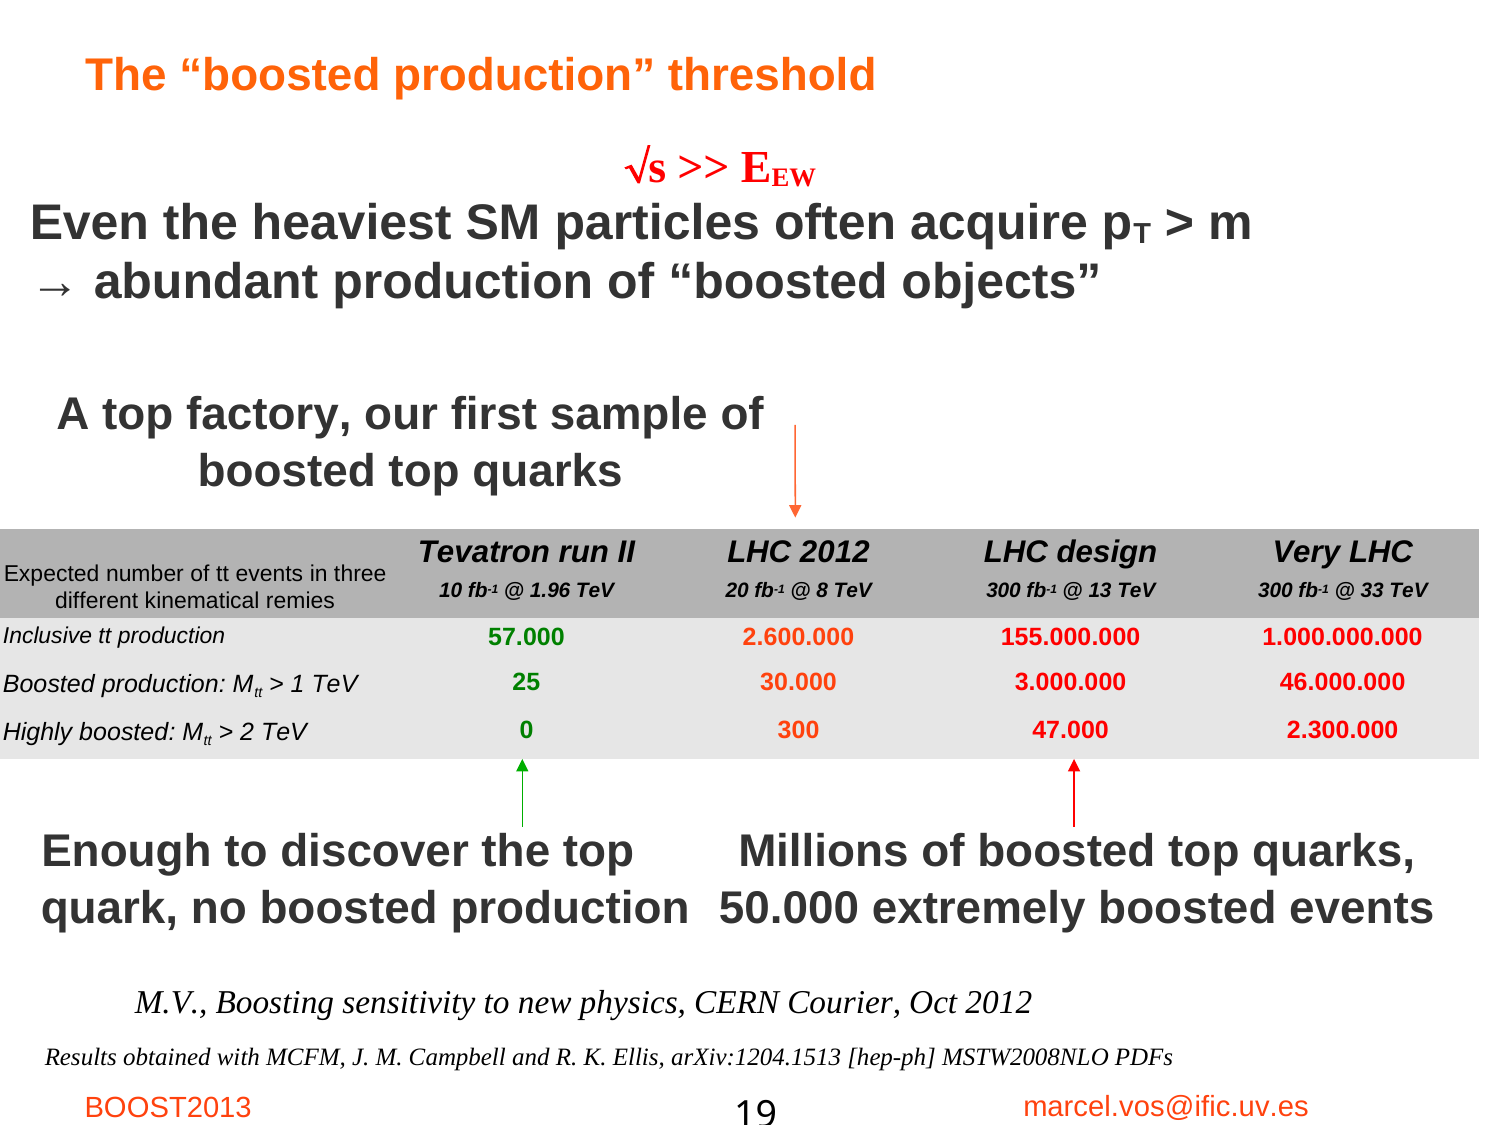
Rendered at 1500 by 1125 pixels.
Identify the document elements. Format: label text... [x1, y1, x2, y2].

table_cell 47.000 [935, 711, 1207, 759]
table_header Tevatron run II 10 fb-1 @ 1.96 TeV [391, 529, 663, 618]
table_cell 155.000.000 [935, 618, 1207, 663]
table_cell 30.000 [663, 663, 935, 711]
table_cell 1.000.000.000 [1207, 618, 1479, 663]
text_box Millions of boosted top quarks, 50.000 extremely boosted events [704, 785, 1450, 966]
table_cell 2.600.000 [663, 618, 935, 663]
table_cell 3.000.000 [935, 663, 1207, 711]
table_header Expected number of tt events in three different kinematical remies [0, 529, 391, 618]
table_header LHC 2012 20 fb-1 @ 8 TeV [663, 529, 935, 618]
table_cell 0 [391, 711, 663, 759]
table_cell 25 [391, 663, 663, 711]
table_cell Inclusive tt production [0, 618, 391, 663]
table_cell Highly boosted: Mtt > 2 TeV [0, 711, 391, 759]
text_box A top factory, our first sample of boosted top quarks [42, 393, 778, 529]
subtitle Enough to discover the top quark, no boosted production [0, 785, 704, 966]
table_cell Boosted production: Mtt > 1 TeV [0, 663, 391, 711]
table_cell 57.000 [391, 618, 663, 663]
table_cell 300 [663, 711, 935, 759]
table_header Very LHC 300 fb-1 @ 33 TeV [1207, 529, 1479, 618]
table_header LHC design 300 fb-1 @ 13 TeV [935, 529, 1207, 618]
table_cell 46.000.000 [1207, 663, 1479, 711]
text_box M.V., Boosting sensitivity to new physics, CERN Courier, Oct 2012 [120, 975, 1441, 1034]
text_box Ös >> EEW Even the heaviest SM particles often acquire pT > m → abundant production of “boosted objects” [15, 132, 1426, 393]
text_box Results obtained with MCFM, J. M. Campbell and R. K. Ellis, arXiv:1204.1513 [hep-ph] MSTW2008NLO PDFs [29, 1034, 1500, 1125]
table_cell 2.300.000 [1207, 711, 1479, 759]
title The “boosted production” threshold [85, 26, 1262, 123]
